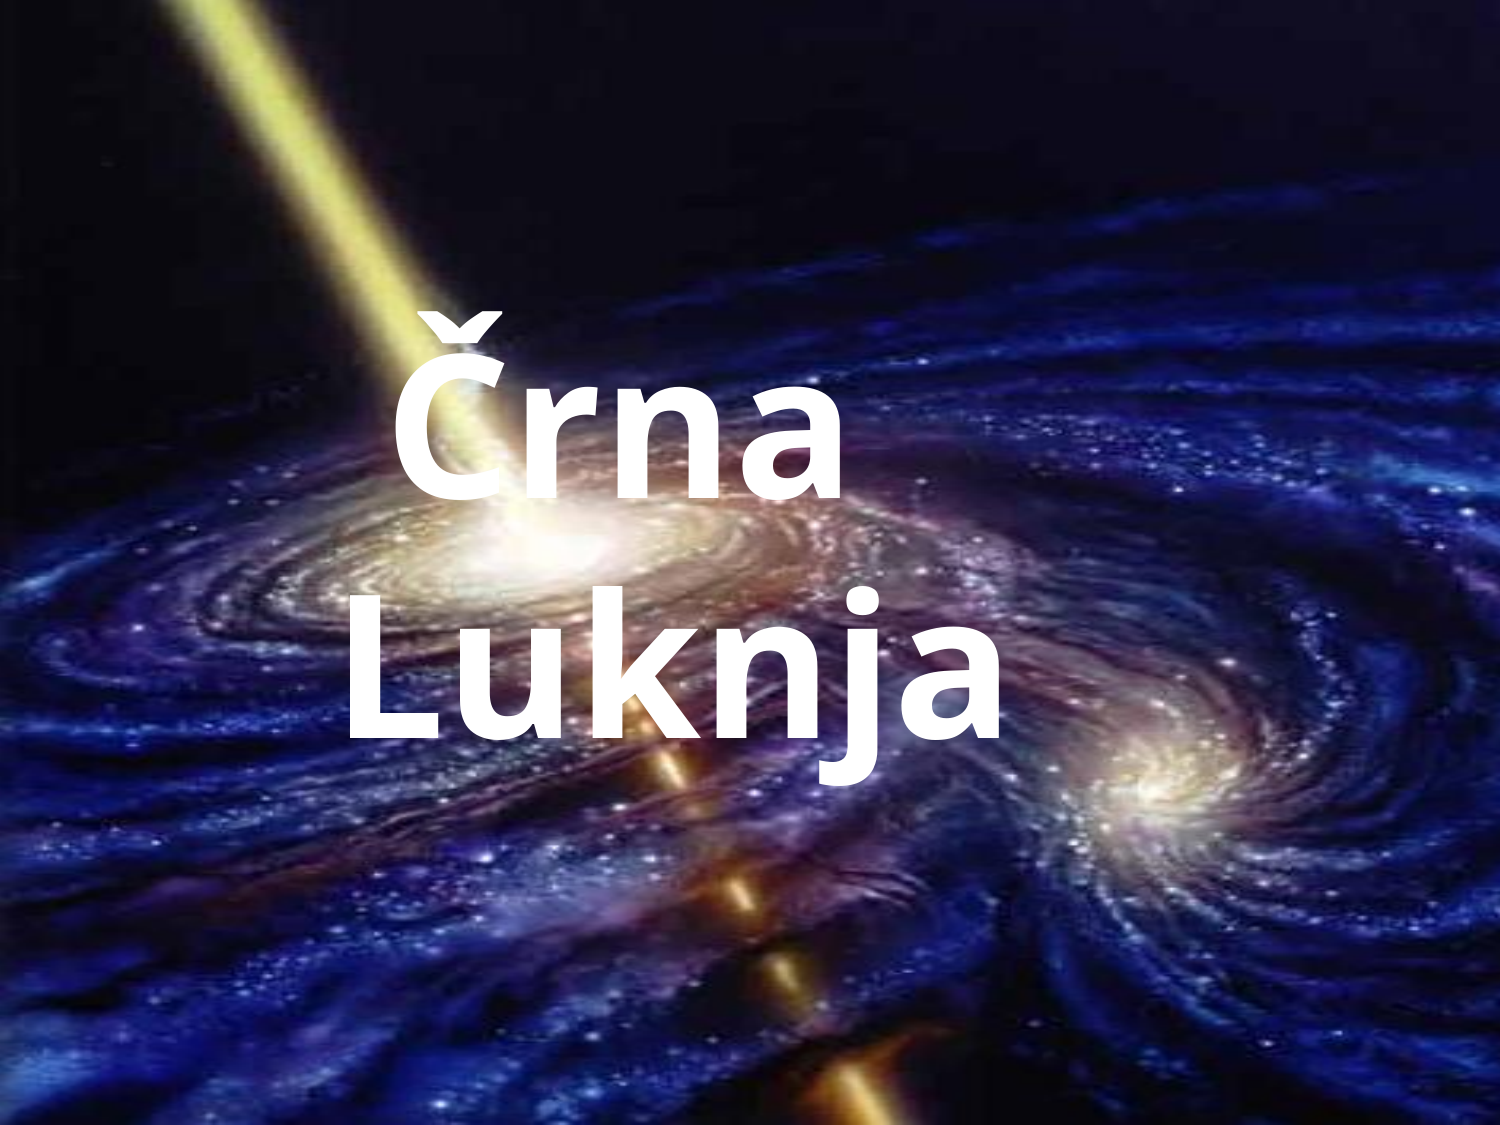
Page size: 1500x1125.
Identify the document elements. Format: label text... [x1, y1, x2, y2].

picture [0, 0, 1500, 1125]
title Črna Luknja [265, 290, 1270, 799]
